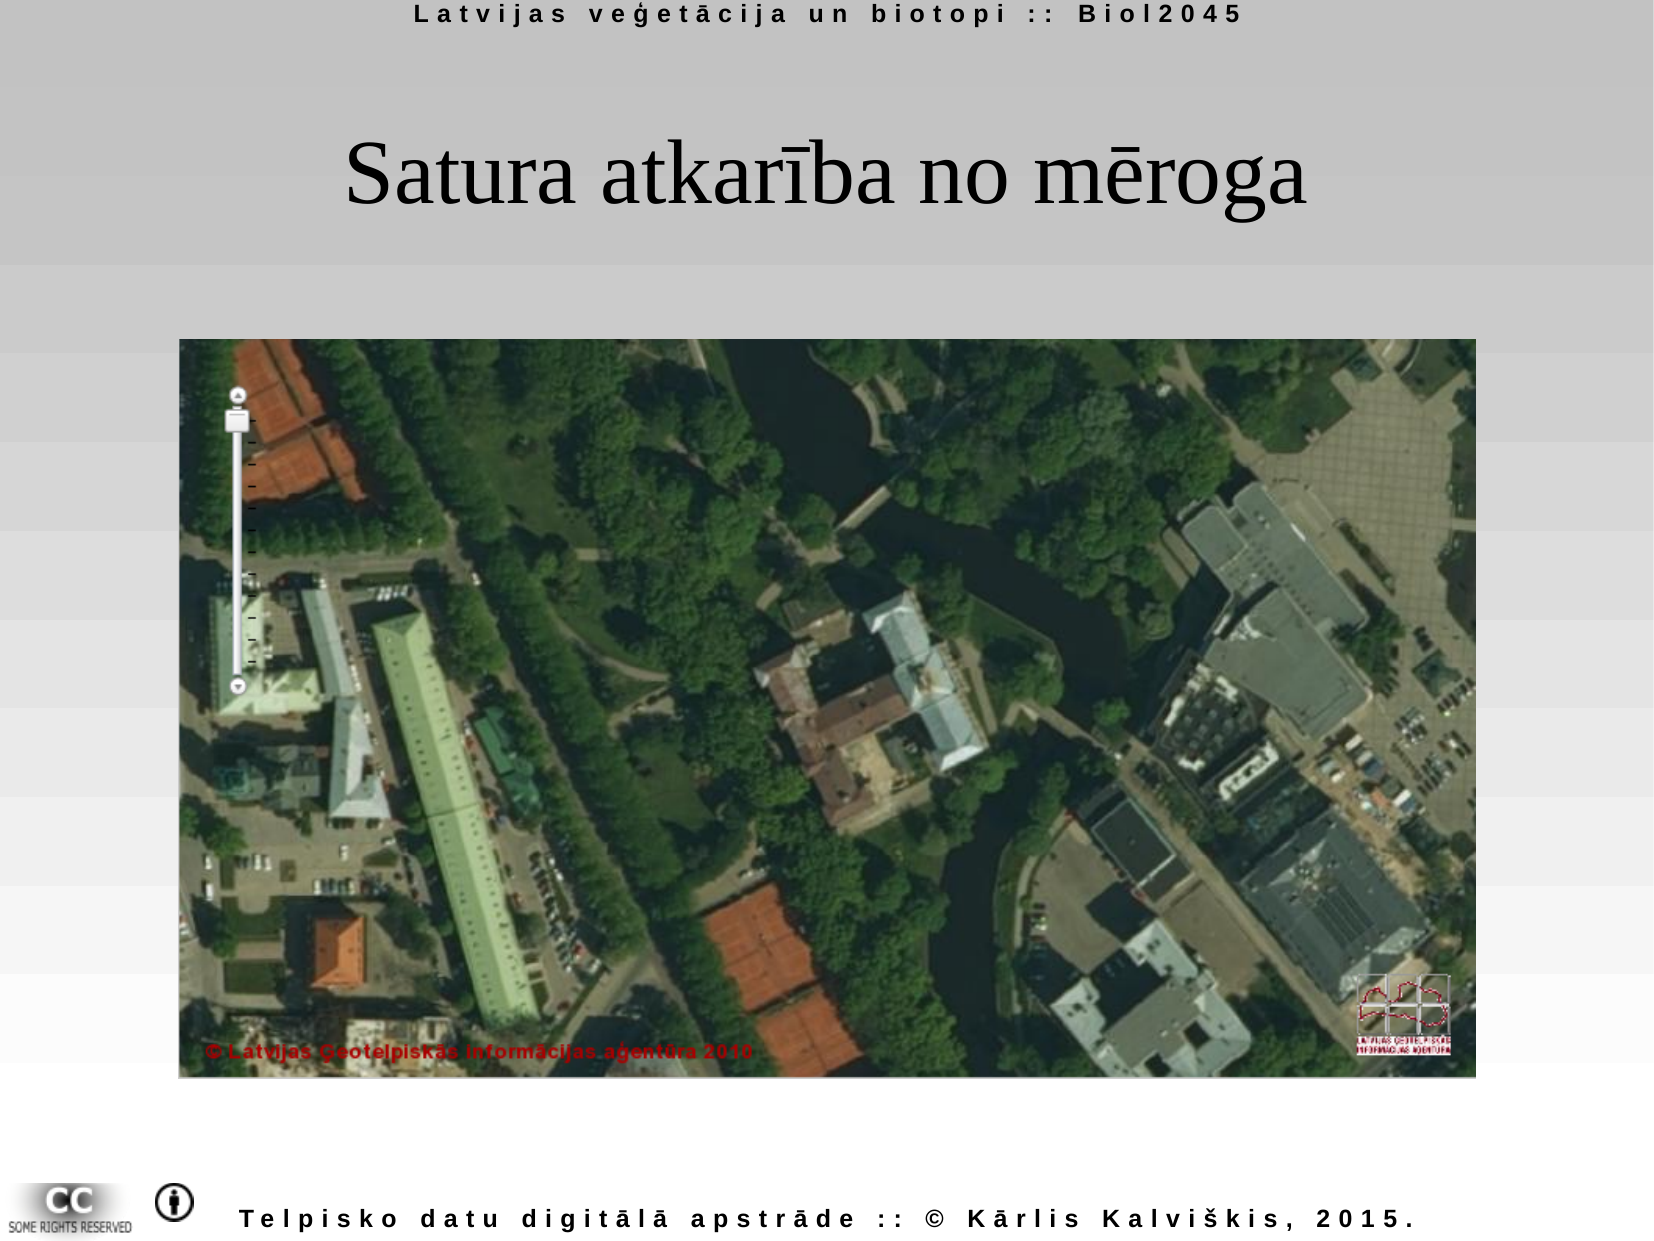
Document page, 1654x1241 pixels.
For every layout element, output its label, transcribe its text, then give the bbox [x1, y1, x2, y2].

title Satura atkarība no mēroga [29, 49, 1625, 296]
picture [0, 0, 1654, 1241]
